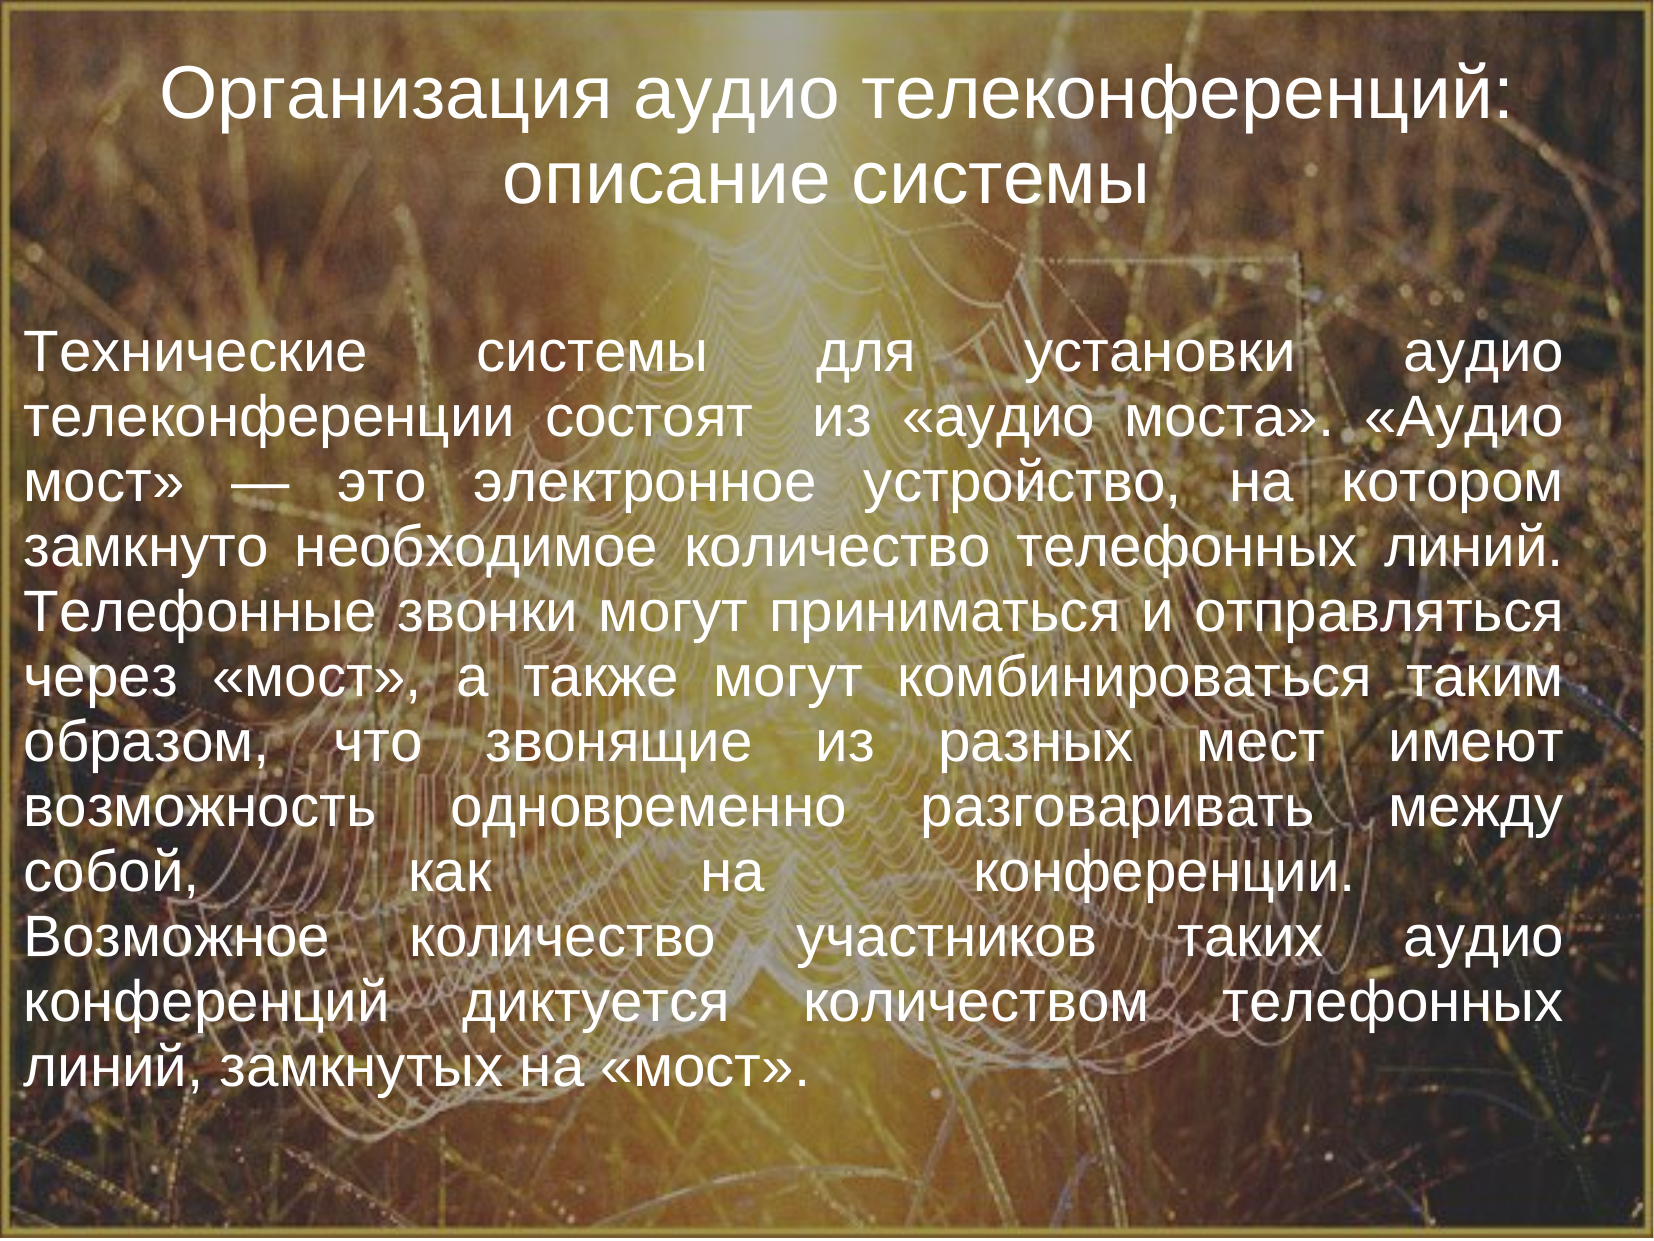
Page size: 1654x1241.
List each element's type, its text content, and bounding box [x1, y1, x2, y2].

text_box Технические системы для установки аудио телеконференции состоят из «аудио моста». «Аудио мост» — это электронное устройство, на котором замкнуто необходимое количество телефонных линий. Телефонные звонки могут приниматься и отправляться через «мост», а также могут комбинироваться таким образом, что звонящие из разных мест имеют возможность одновременно разговаривать между собой, как на конференции. Возможное количество участников таких аудио конференций диктуется количеством телефонных линий, замкнутых на «мост». [23, 265, 1566, 1152]
text_box Организация аудио телеконференций: описание системы [144, 51, 1531, 220]
picture [0, 0, 1654, 1238]
